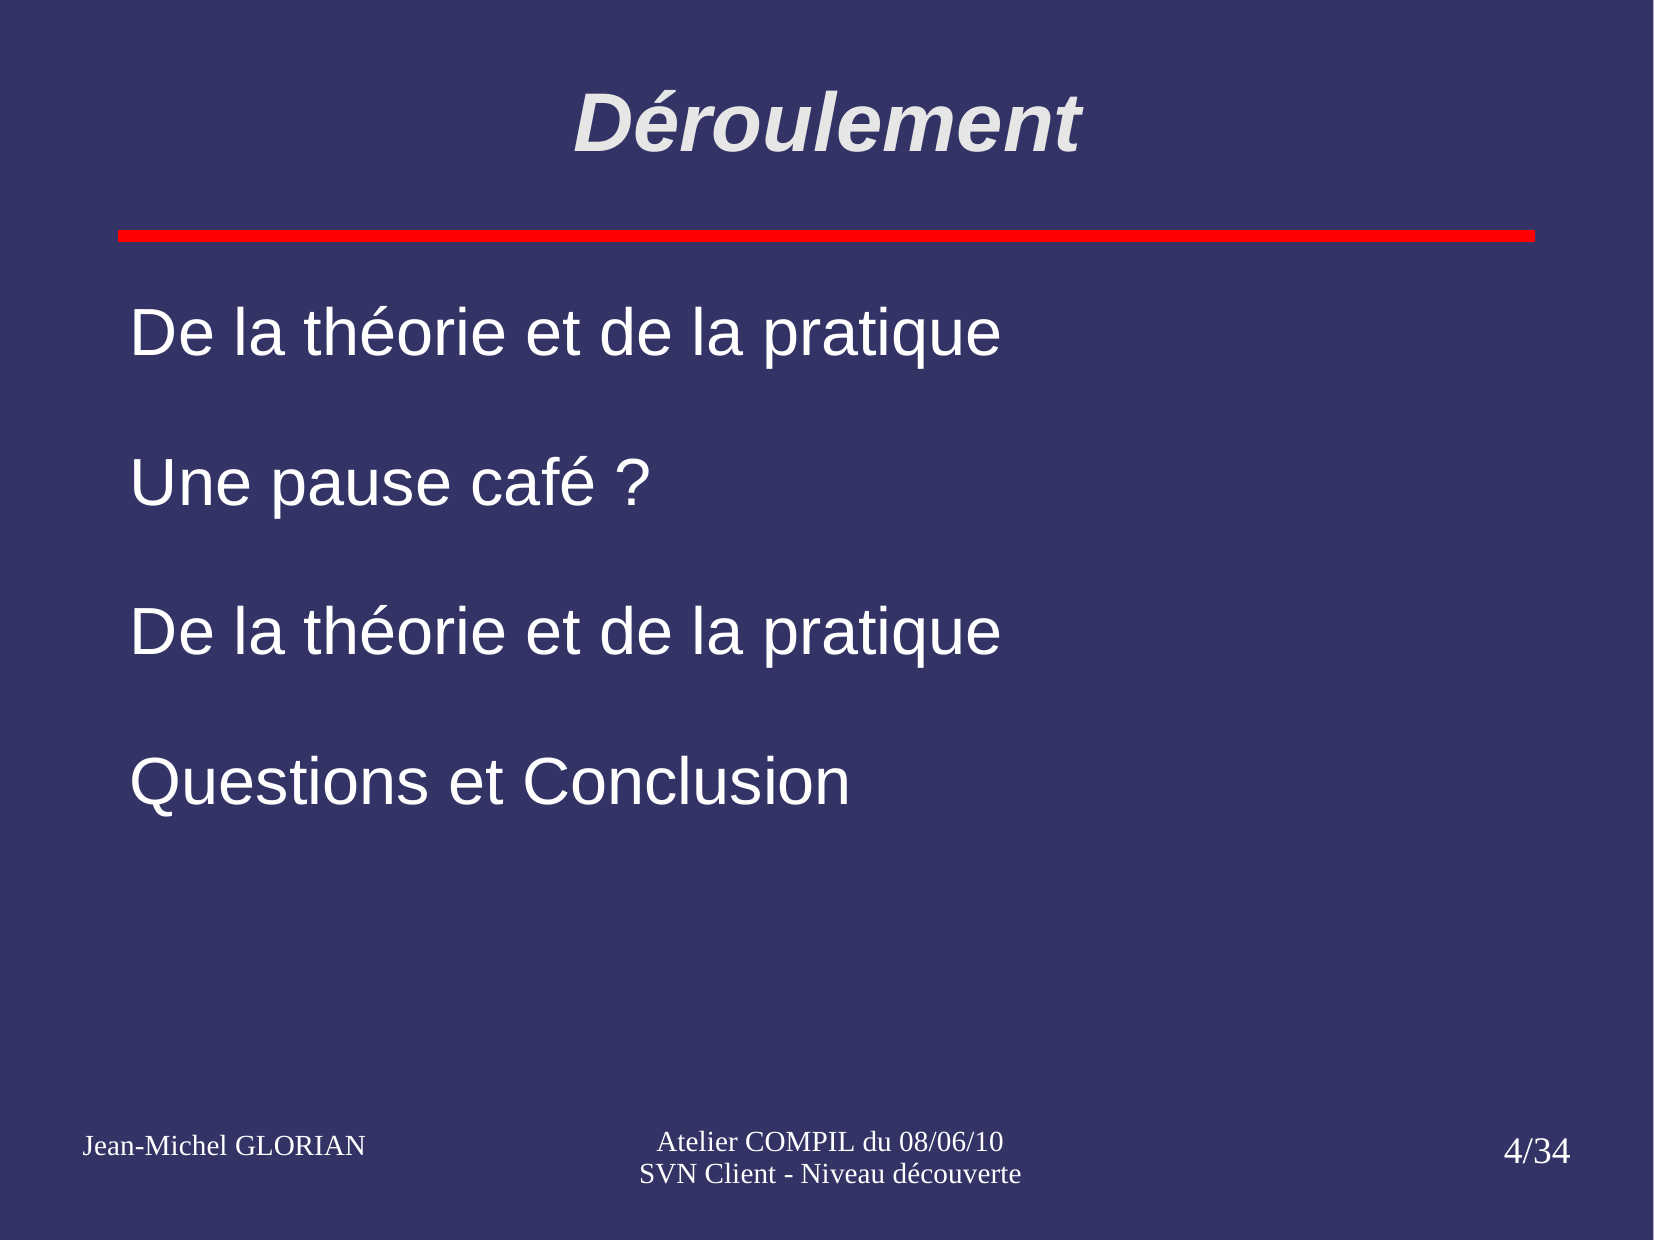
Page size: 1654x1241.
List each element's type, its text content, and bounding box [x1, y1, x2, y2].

list De la théorie et de la pratique Une pause café ? De la théorie et de la pratique Questions et Conclusion [118, 295, 1565, 846]
title Déroulement [121, 19, 1534, 227]
